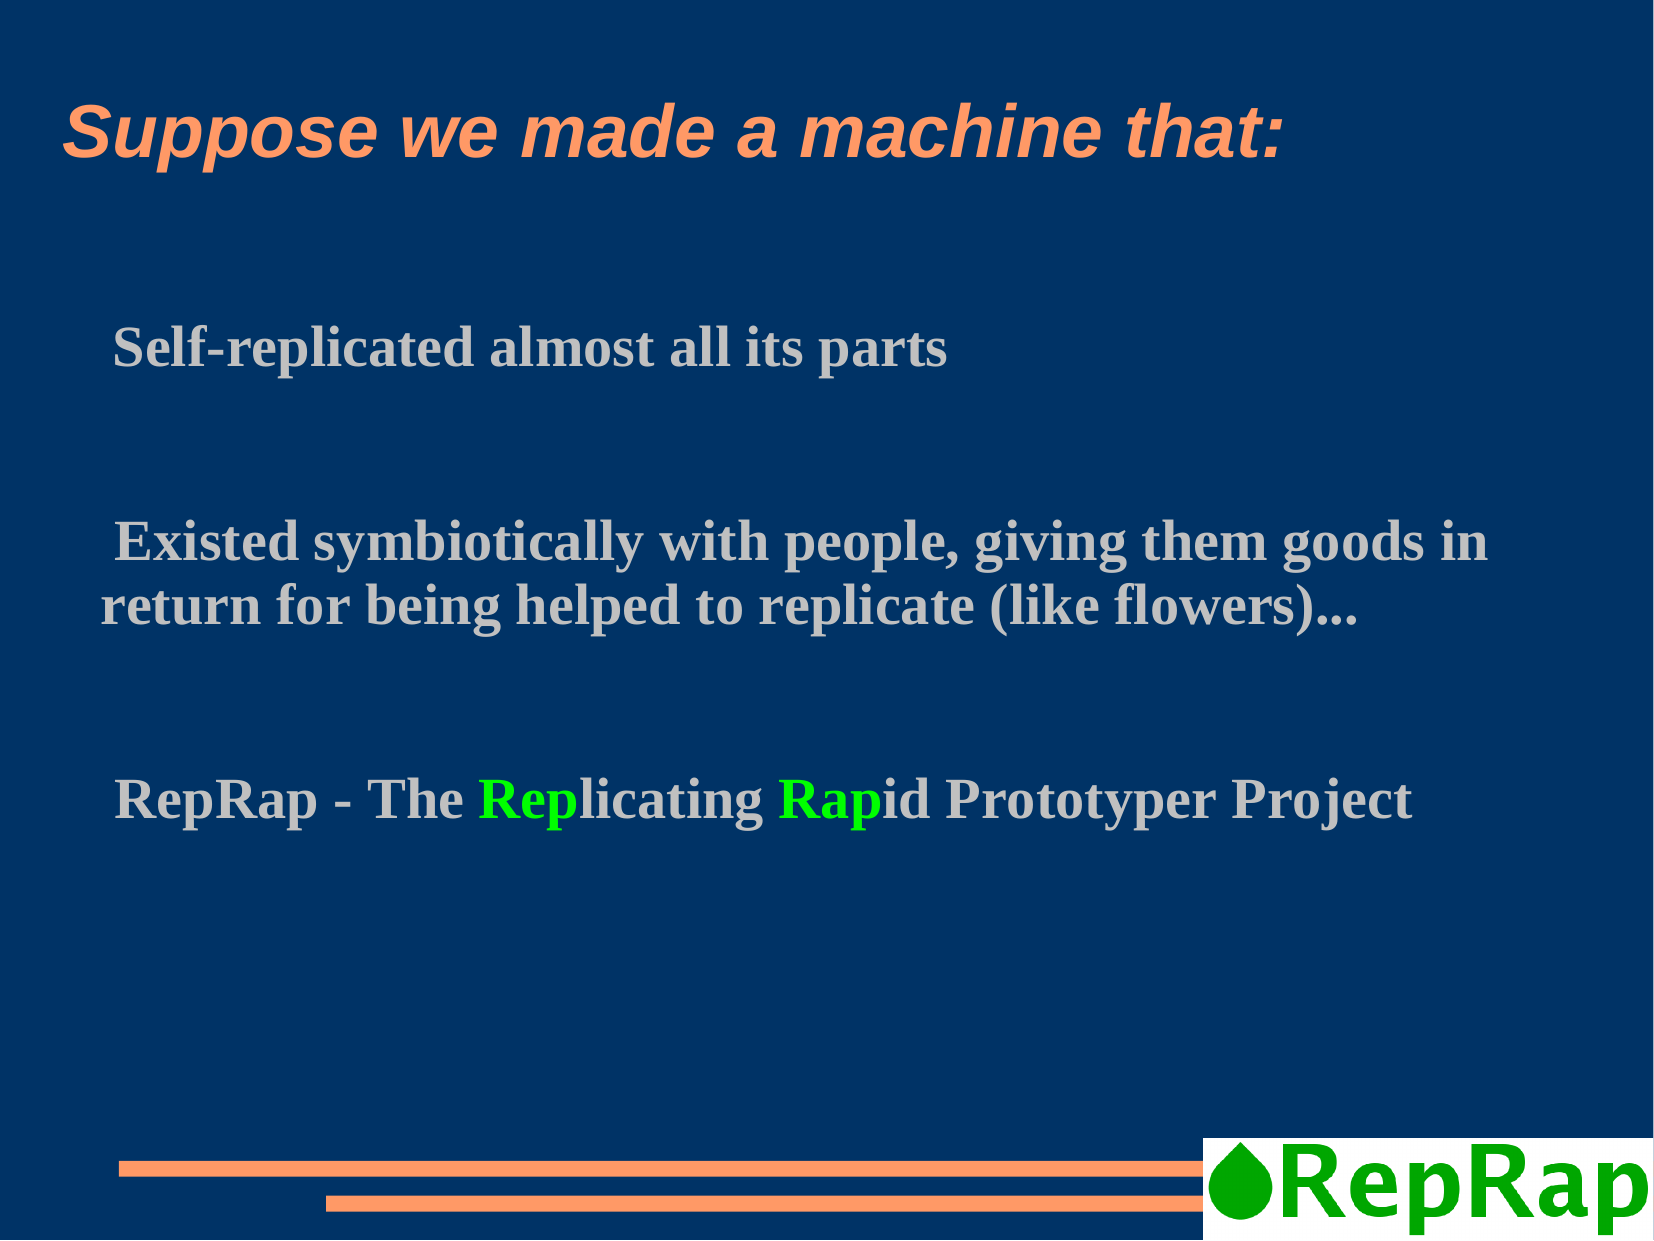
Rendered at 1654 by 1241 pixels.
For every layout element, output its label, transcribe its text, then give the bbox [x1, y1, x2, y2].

text_box [95, 232, 1547, 905]
text_box Self-replicated almost all its parts Existed symbiotically with people, giving them goods in return for being helped to replicate (like flowers)... RepRap - The Replicating Rapid Prototyper Project [100, 314, 1529, 1109]
picture [1203, 1138, 1654, 1241]
title Suppose we made a machine that: [62, 53, 1628, 210]
